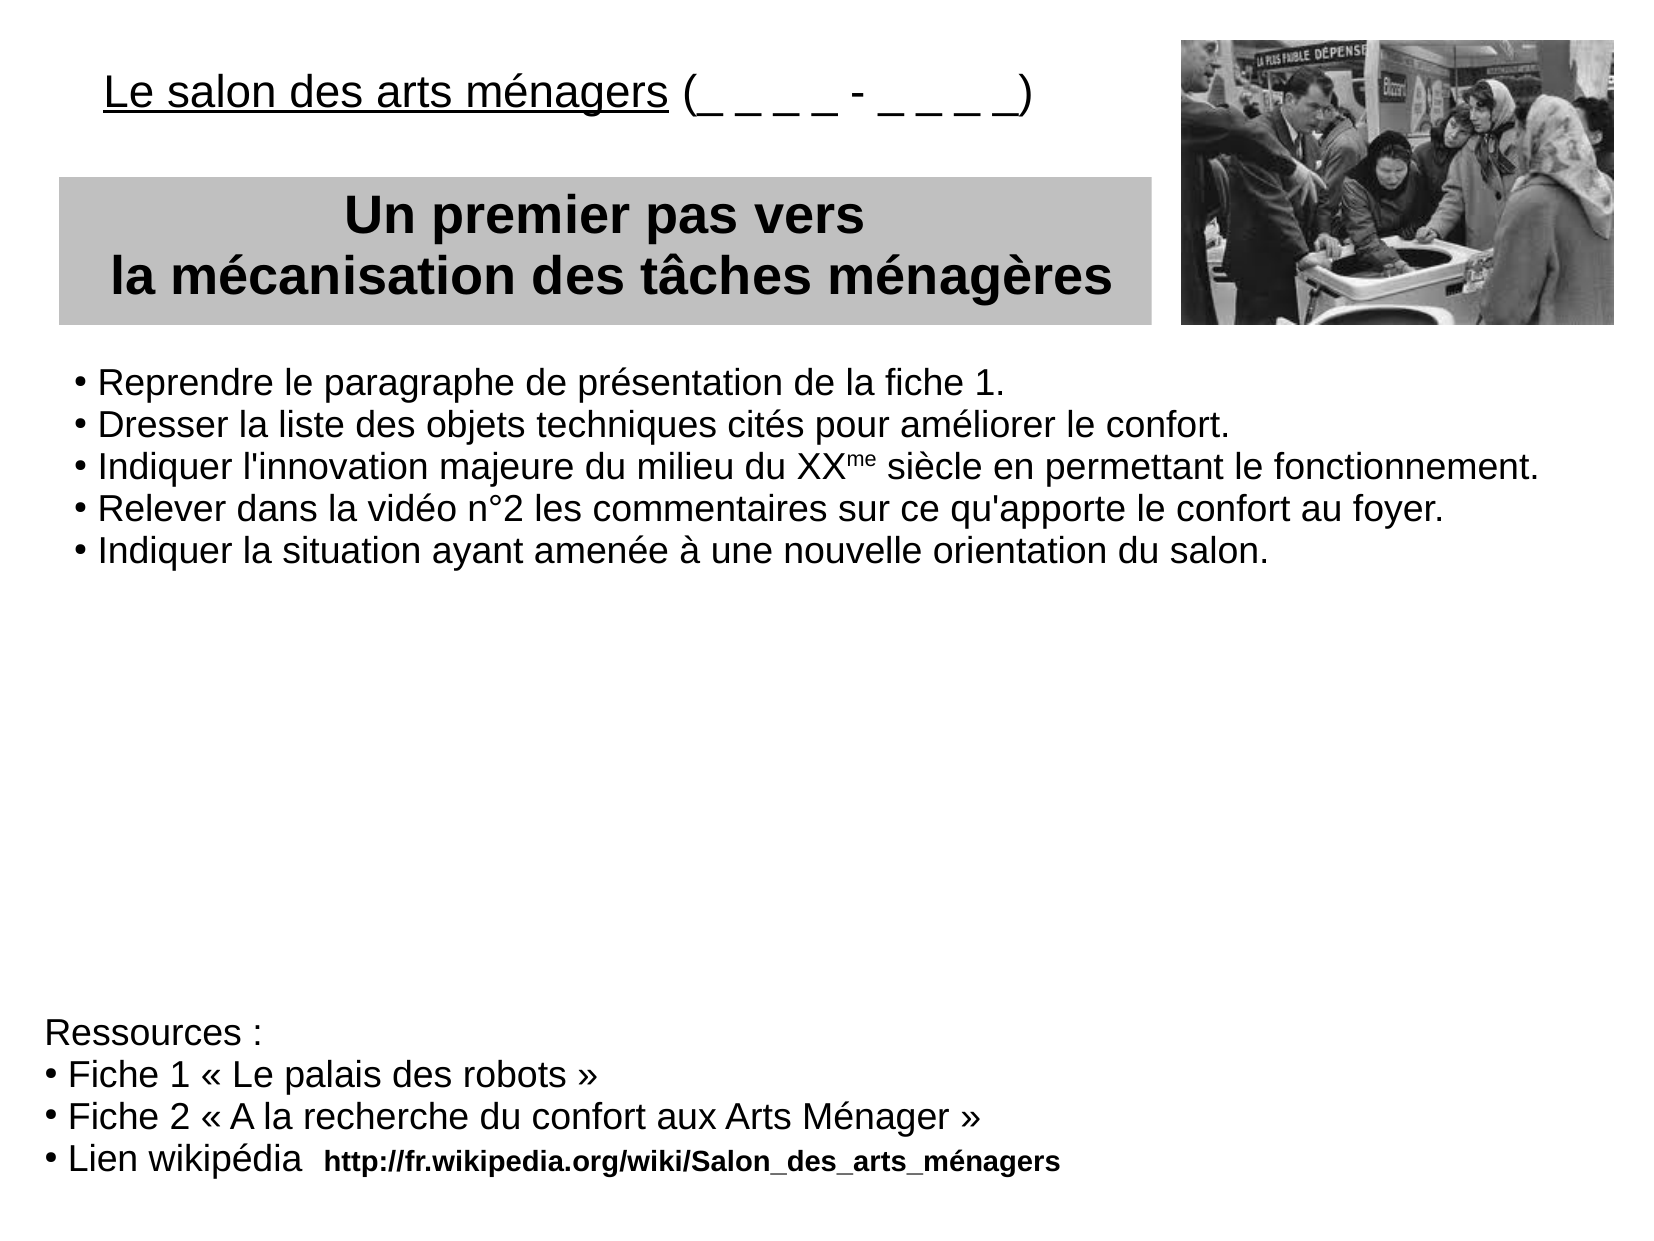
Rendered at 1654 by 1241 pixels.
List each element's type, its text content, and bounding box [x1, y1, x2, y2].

text_box Le salon des arts ménagers (_ _ _ _ - _ _ _ _) [88, 59, 1063, 125]
text_box Reprendre le paragraphe de présentation de la fiche 1. Dresser la liste des objets techniques cités pour améliorer le confort. Indiquer l'innovation majeure du milieu du XXme siècle en permettant le fonctionnement. Relever dans la vidéo n°2 les commentaires sur ce qu'apporte le confort au foyer. Indiquer la situation ayant amenée à une nouvelle orientation du salon. [59, 354, 1595, 581]
picture [1181, 40, 1614, 325]
text_box Un premier pas vers la mécanisation des tâches ménagères [59, 177, 1152, 325]
text_box Ressources : Fiche 1 « Le palais des robots » Fiche 2 « A la recherche du confort aux Arts Ménager » Lien wikipédia http://fr.wikipedia.org/wiki/Salon_des_arts_ménagers [29, 1003, 1625, 1211]
